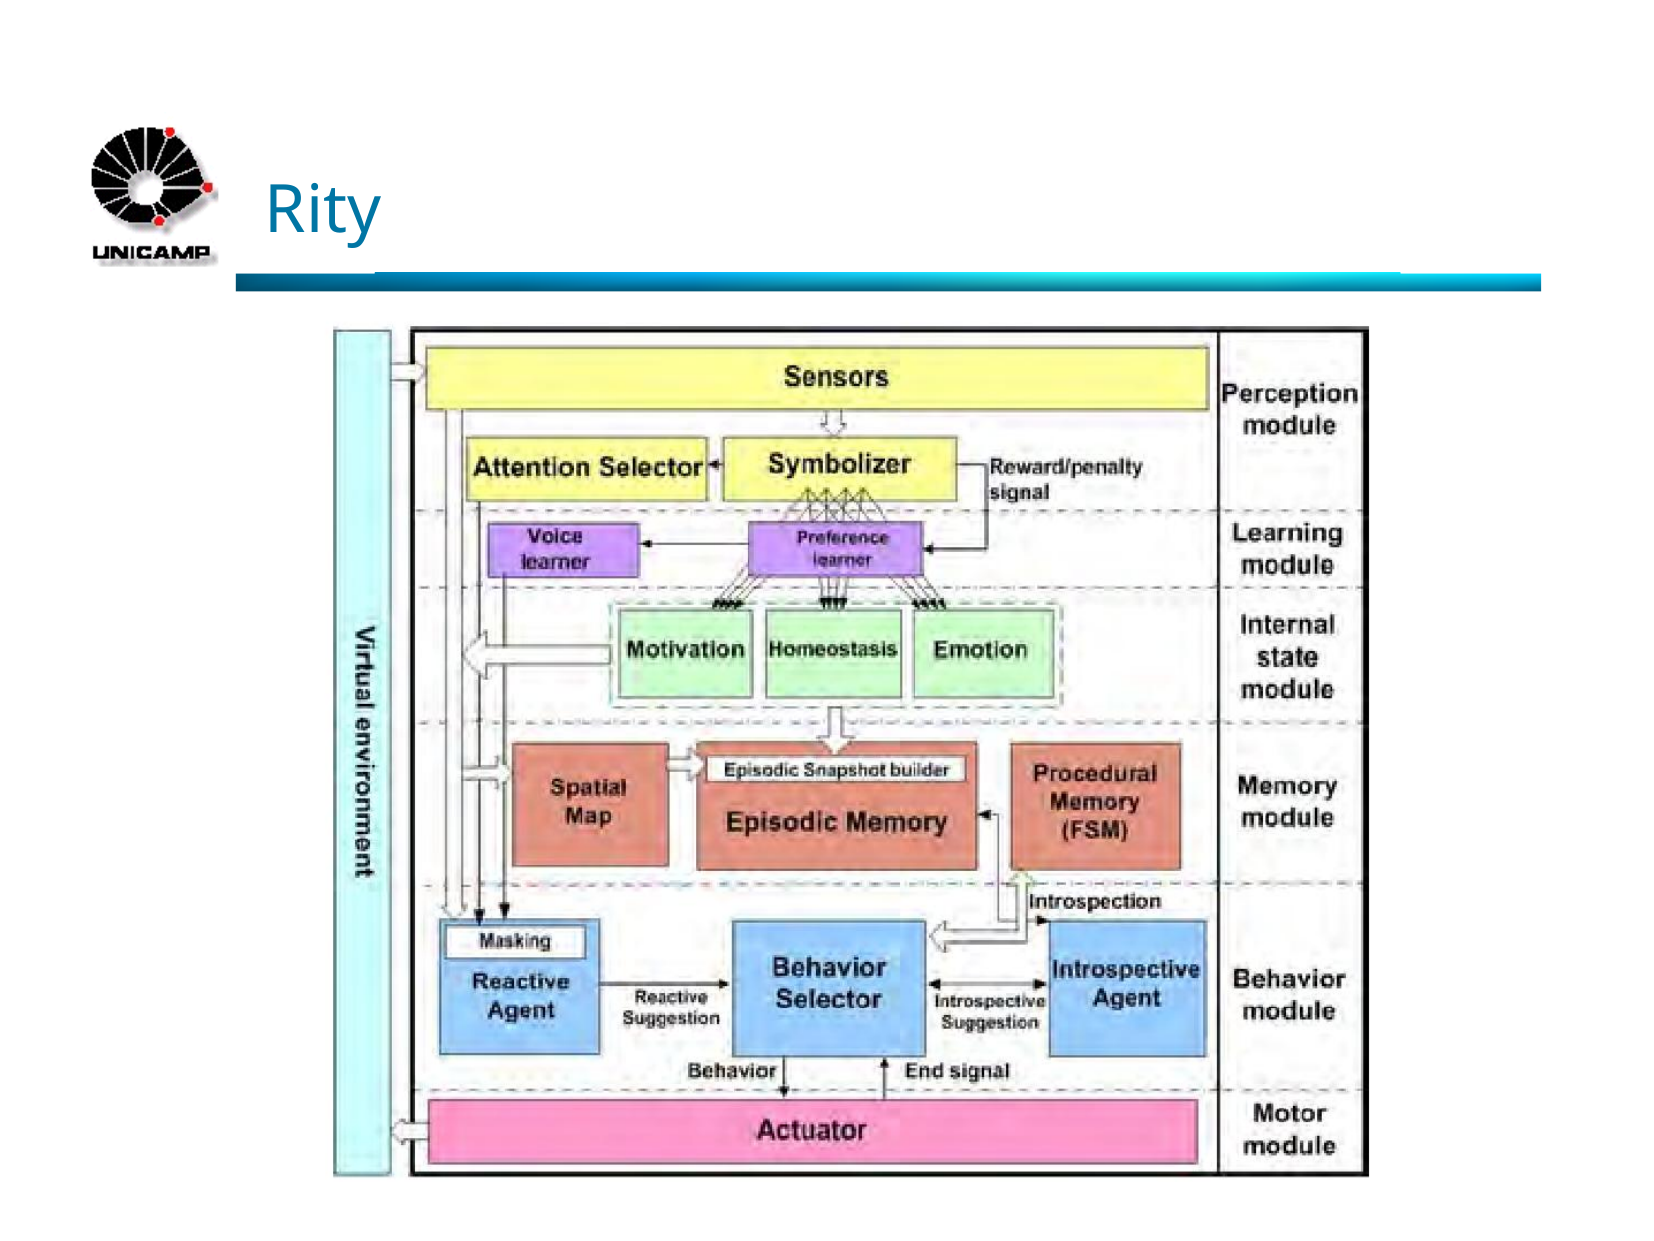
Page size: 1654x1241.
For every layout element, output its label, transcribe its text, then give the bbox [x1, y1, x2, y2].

picture [125, 272, 1654, 295]
picture [324, 317, 1376, 1182]
title Rity [264, 42, 1534, 250]
